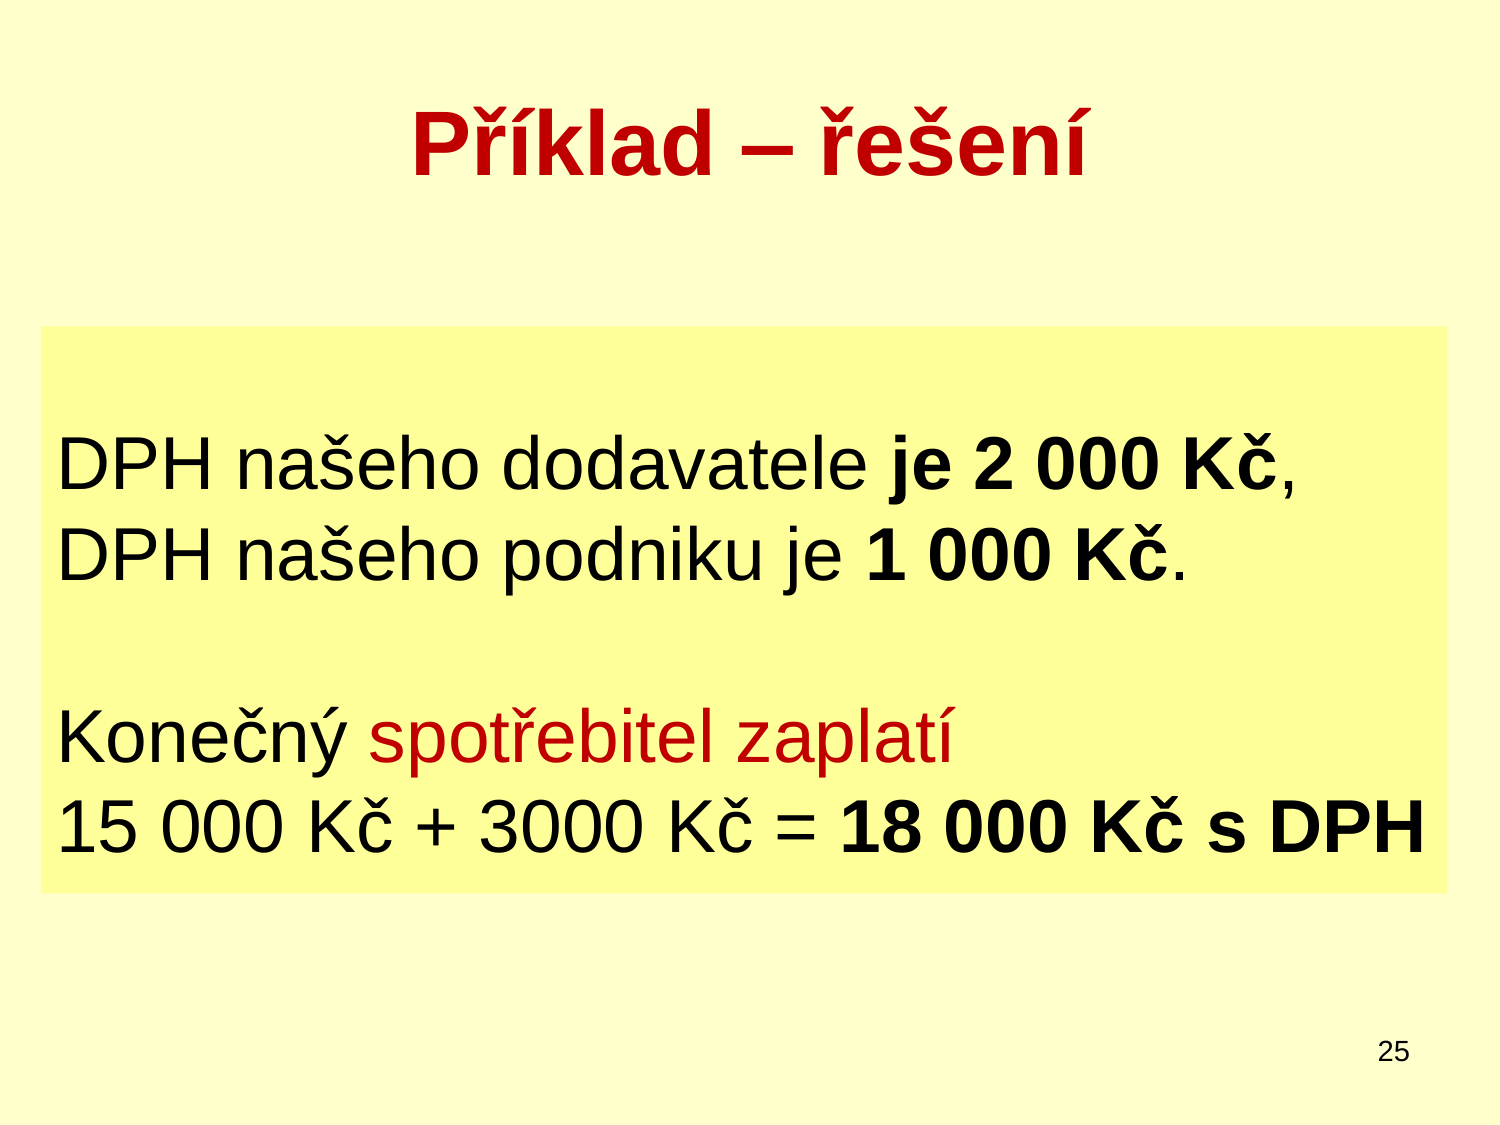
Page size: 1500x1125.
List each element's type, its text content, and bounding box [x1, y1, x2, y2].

text_box <číslo> [1074, 1024, 1426, 1103]
title Příklad ‒ řešení [75, 45, 1426, 233]
list DPH našeho dodavatele je 2 000 Kč, DPH našeho podniku je 1 000 Kč. Konečný spotřebitel zaplatí 15 000 Kč + 3000 Kč = 18 000 Kč s DPH [41, 326, 1447, 894]
